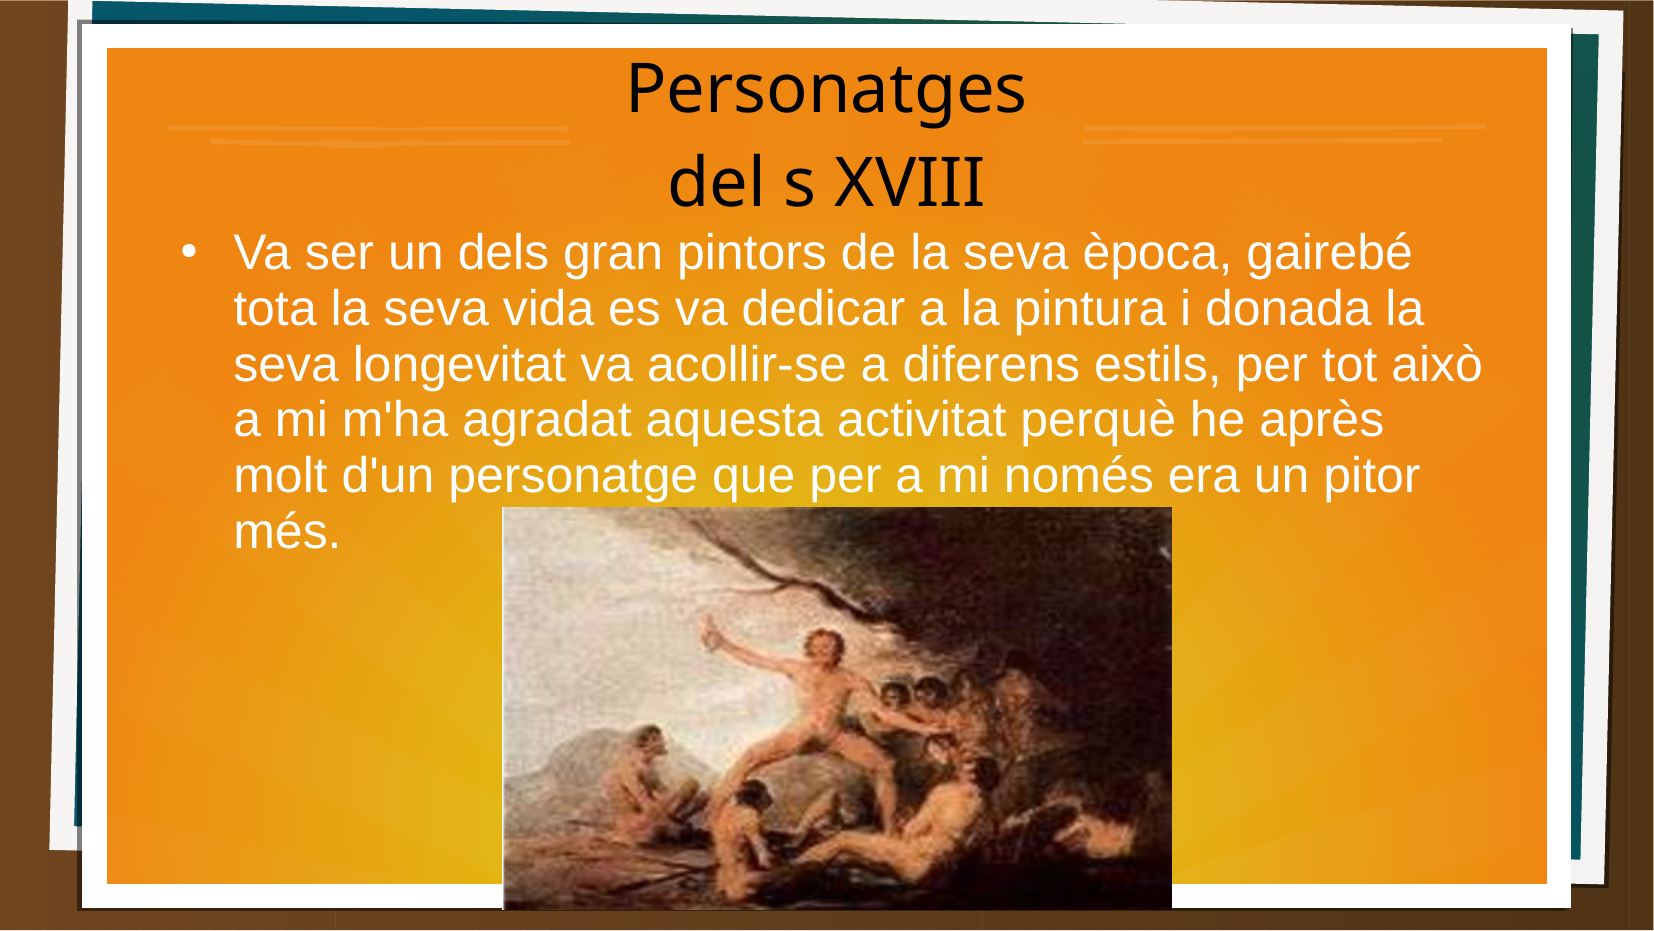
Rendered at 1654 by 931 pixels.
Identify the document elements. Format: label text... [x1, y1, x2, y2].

list Va ser un dels gran pintors de la seva època, gairebé tota la seva vida es va dedicar a la pintura i donada la seva longevitat va acollir-se a diferens estils, per tot això a mi m'ha agradat aquesta activitat perquè he après molt d'un personatge que per a mi només era un pitor més. [162, 224, 1492, 931]
title Personatges del s XVIII [566, 39, 1087, 224]
picture [502, 507, 1172, 910]
